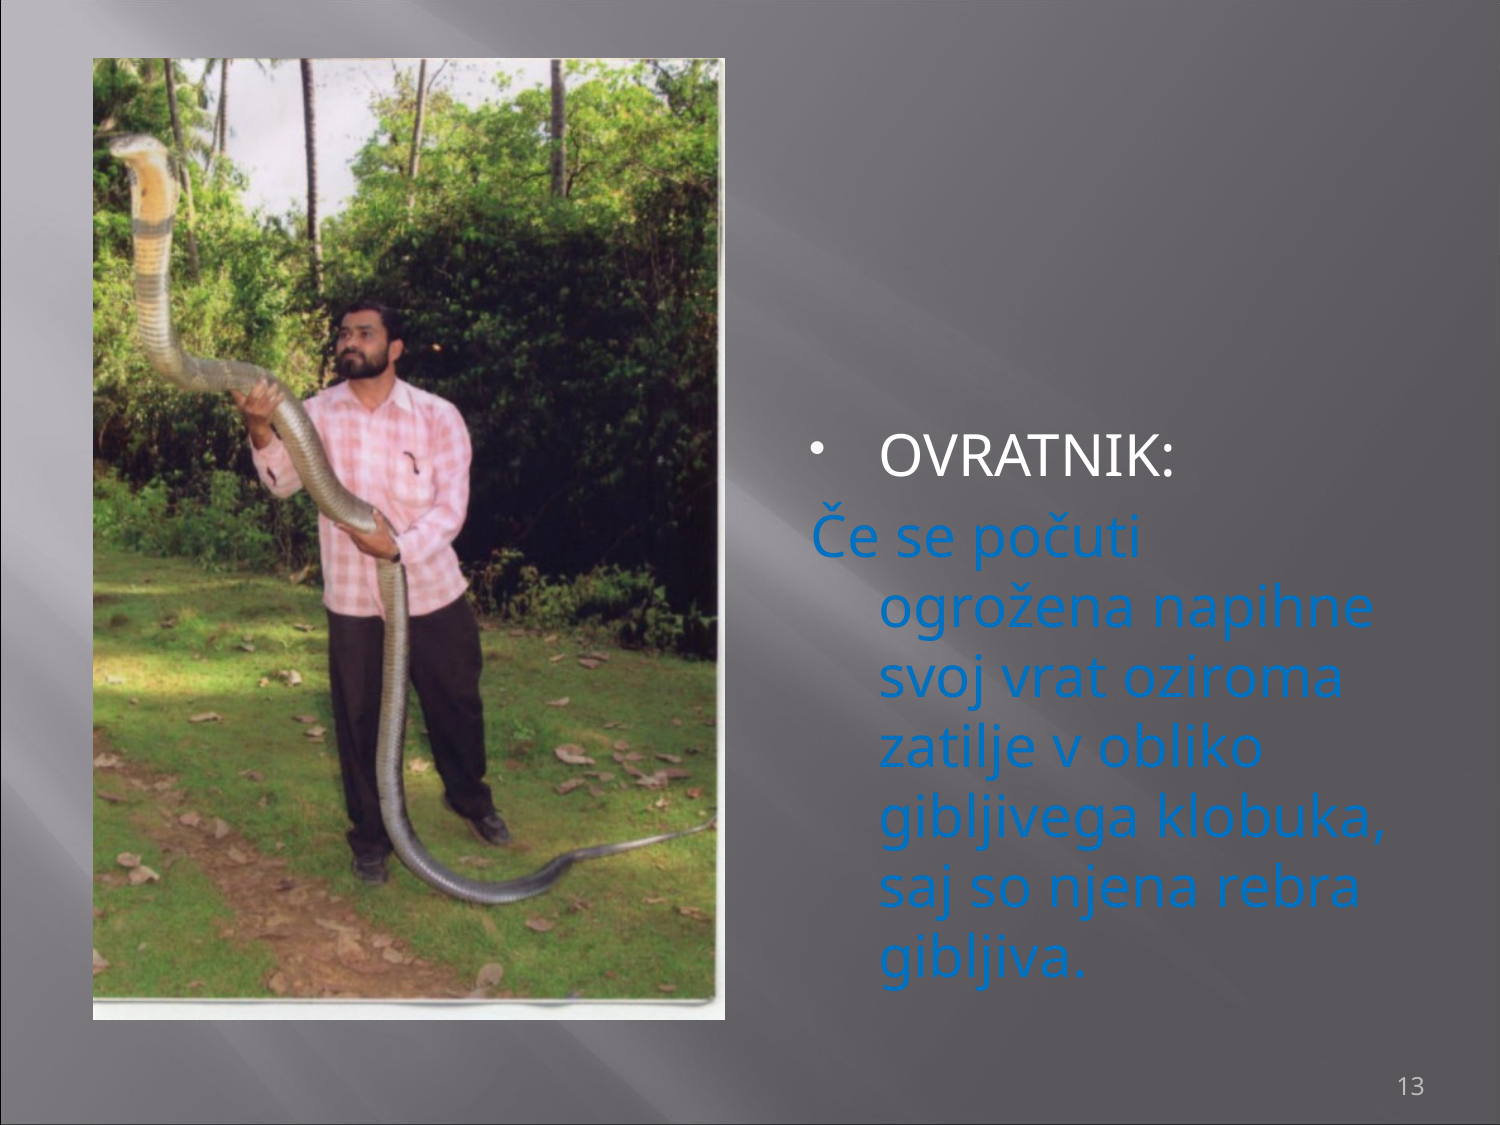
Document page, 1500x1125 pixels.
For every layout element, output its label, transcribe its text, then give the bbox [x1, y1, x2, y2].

list OVRATNIK: Če se počuti ogrožena napihne svoj vrat oziroma zatilje v obliko gibljivega klobuka, saj so njena rebra gibljiva. [773, 410, 1418, 1055]
picture [0, 0, 1500, 1125]
slide_number <number> [1299, 1052, 1425, 1113]
